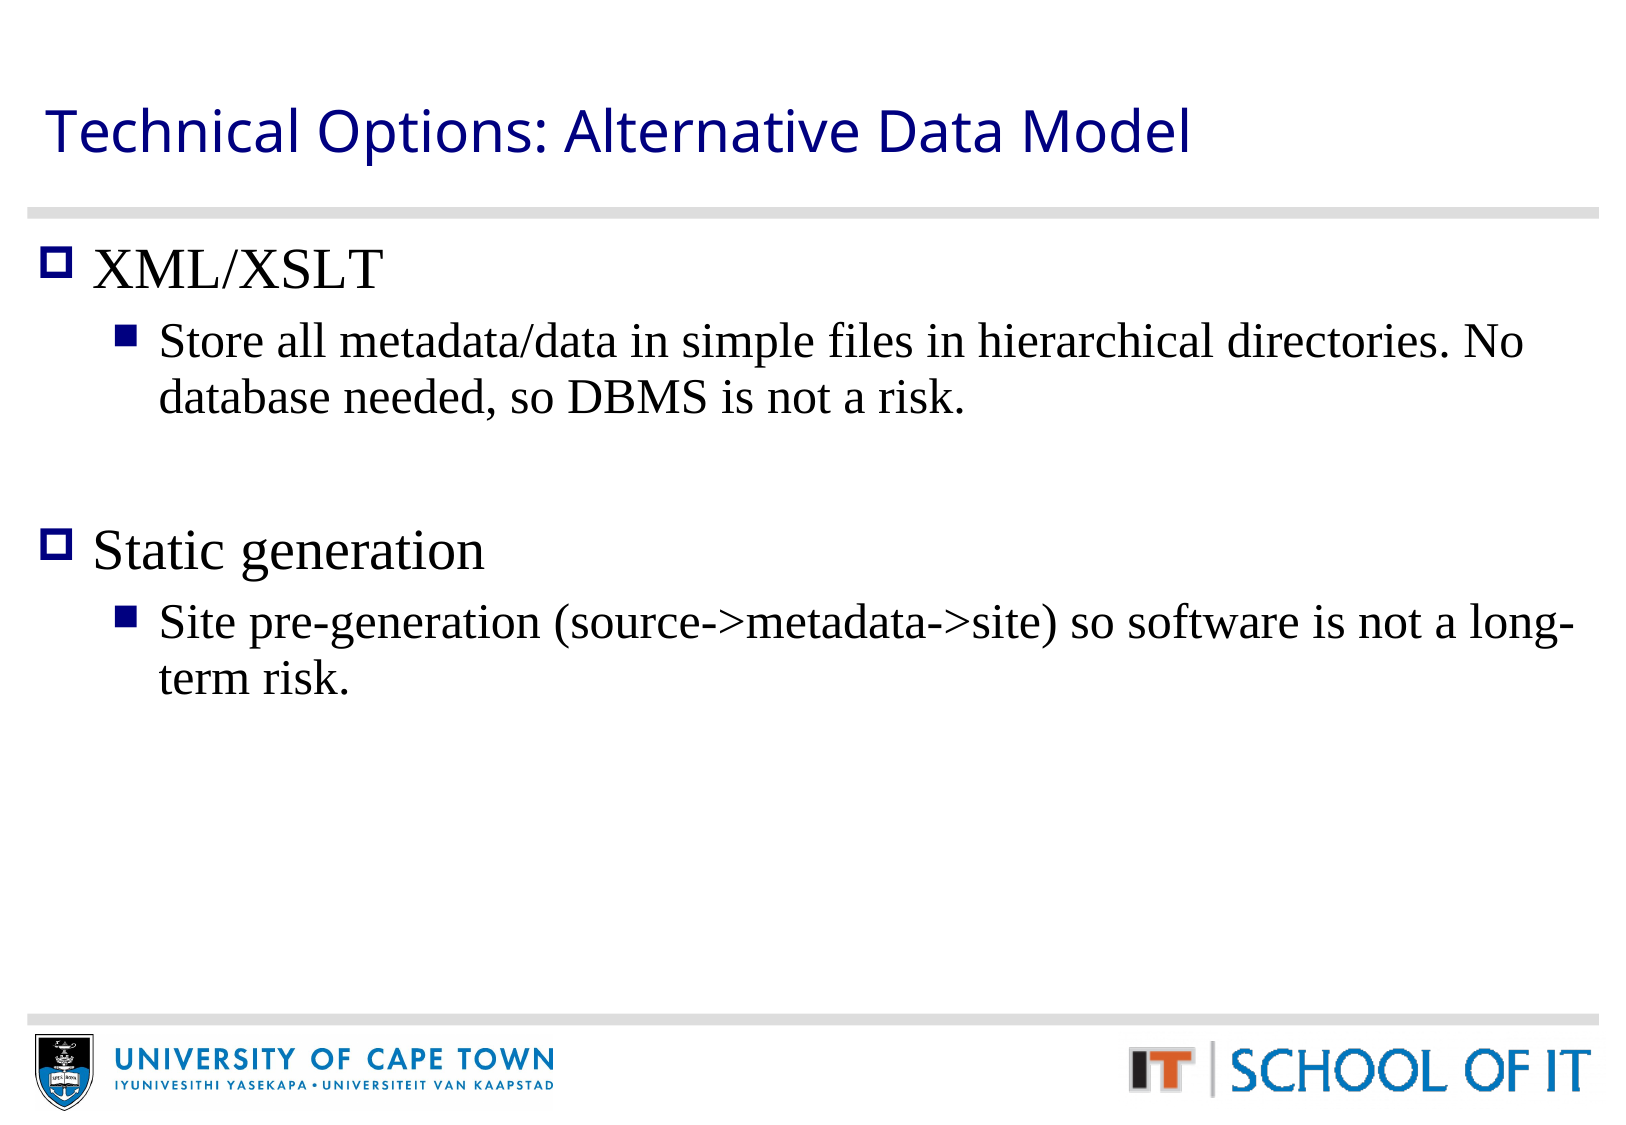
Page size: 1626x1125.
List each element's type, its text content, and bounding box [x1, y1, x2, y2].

picture [1118, 1030, 1606, 1109]
list XML/XSLT Store all metadata/data in simple files in hierarchical directories. No database needed, so DBMS is not a risk. Static generation Site pre-generation (source->metadata->site) so software is not a long-term risk. [36, 236, 1579, 998]
picture [35, 1034, 553, 1111]
title Technical Options: Alternative Data Model [45, 66, 1583, 194]
